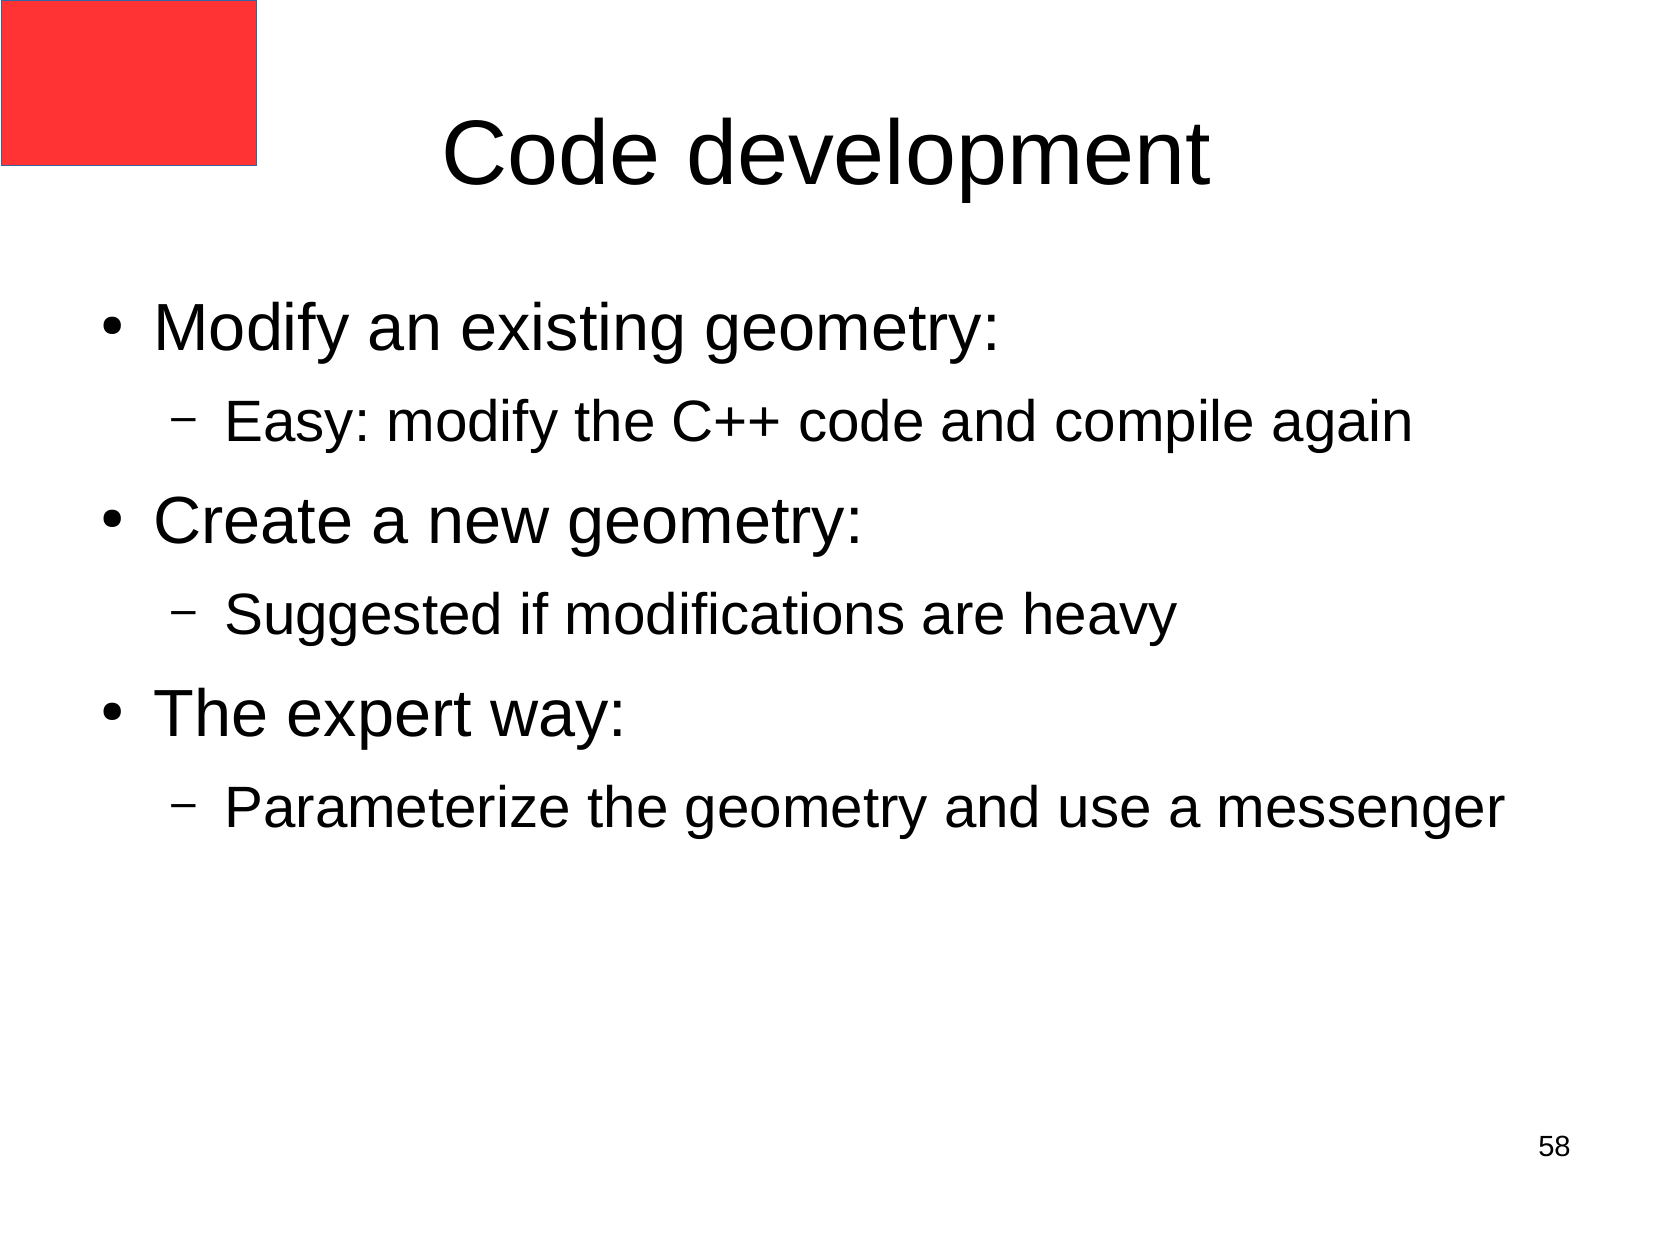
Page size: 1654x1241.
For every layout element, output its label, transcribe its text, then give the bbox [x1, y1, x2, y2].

title Code development [82, 49, 1571, 257]
list Modify an existing geometry: Easy: modify the C++ code and compile again Create a new geometry: Suggested if modifications are heavy The expert way: Parameterize the geometry and use a messenger [82, 290, 1571, 1010]
text_box [1, 0, 257, 166]
